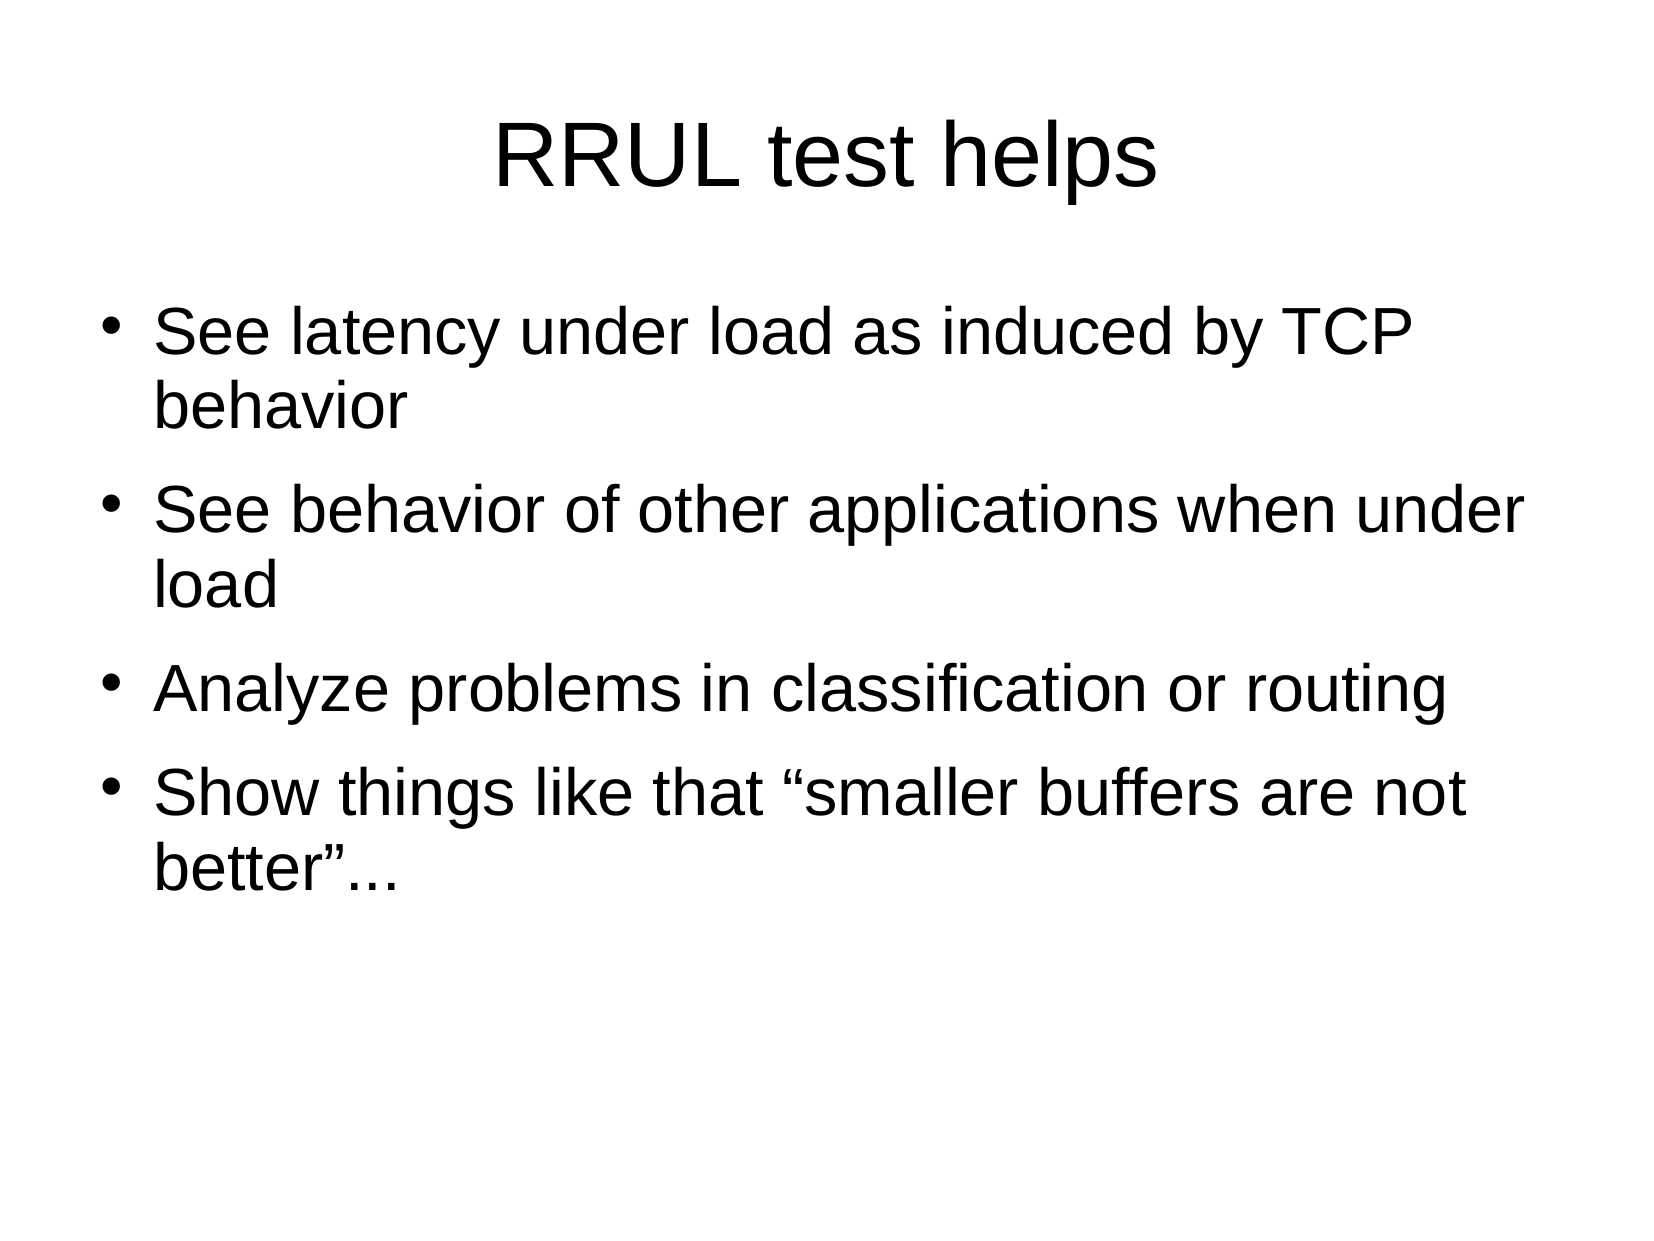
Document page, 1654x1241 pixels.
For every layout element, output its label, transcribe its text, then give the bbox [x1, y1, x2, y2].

list See latency under load as induced by TCP behavior See behavior of other applications when under load Analyze problems in classification or routing Show things like that “smaller buffers are not better”... [82, 290, 1538, 1010]
title RRUL test helps [82, 49, 1571, 257]
